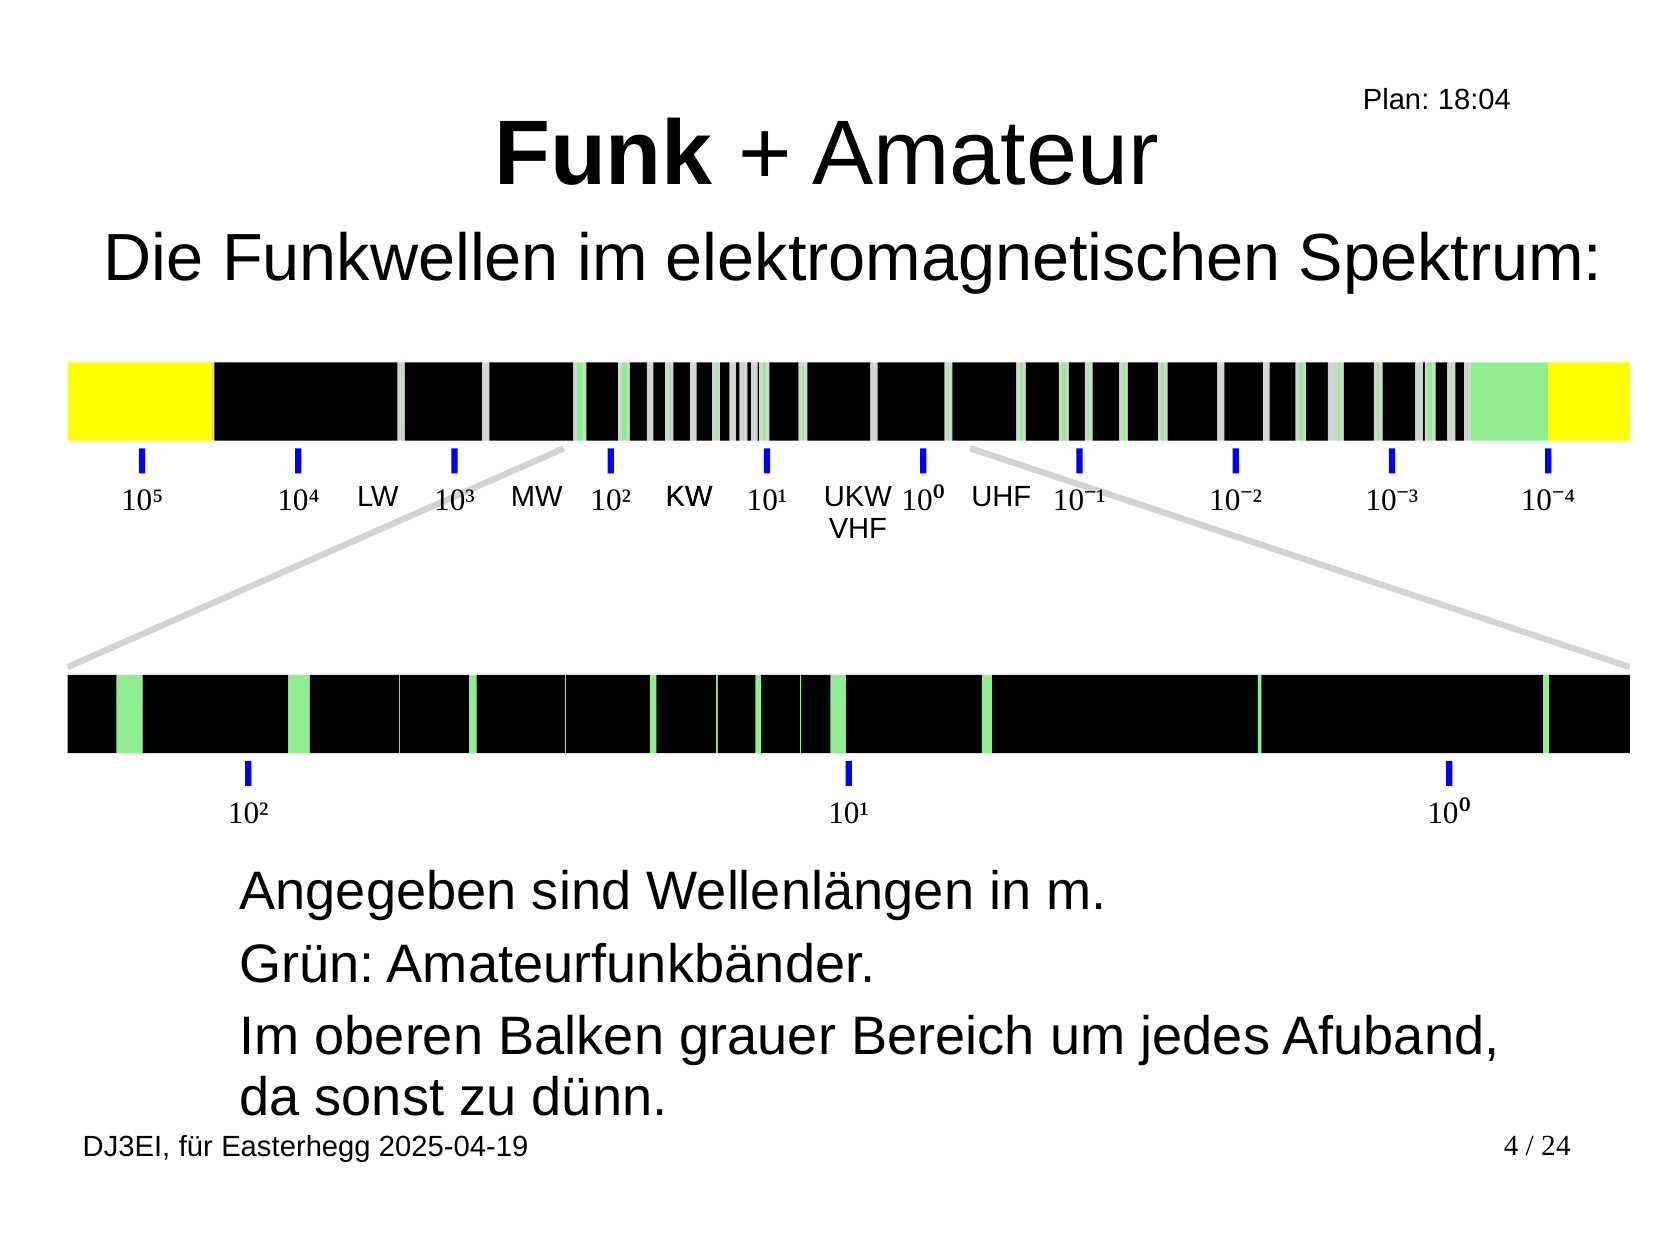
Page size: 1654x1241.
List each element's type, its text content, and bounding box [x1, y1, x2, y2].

text_box Plan: 18:04 [1348, 75, 1527, 123]
text_box LW [342, 472, 414, 521]
text_box MW [496, 472, 578, 520]
text_box UKW VHF [809, 472, 907, 553]
title Funk + Amateur [82, 49, 1571, 257]
text_box Angegeben sind Wellenlängen in m. Grün: Amateurfunkbänder. Im oberen Balken grauer Bereich um jedes Afuband, da sonst zu dünn. [224, 853, 1517, 1134]
text_box UHF [956, 472, 1047, 520]
picture [67, 323, 1630, 886]
text_box KW [650, 472, 728, 520]
text_box Die Funkwellen im elektromagnetischen Spektrum: [88, 212, 1619, 303]
